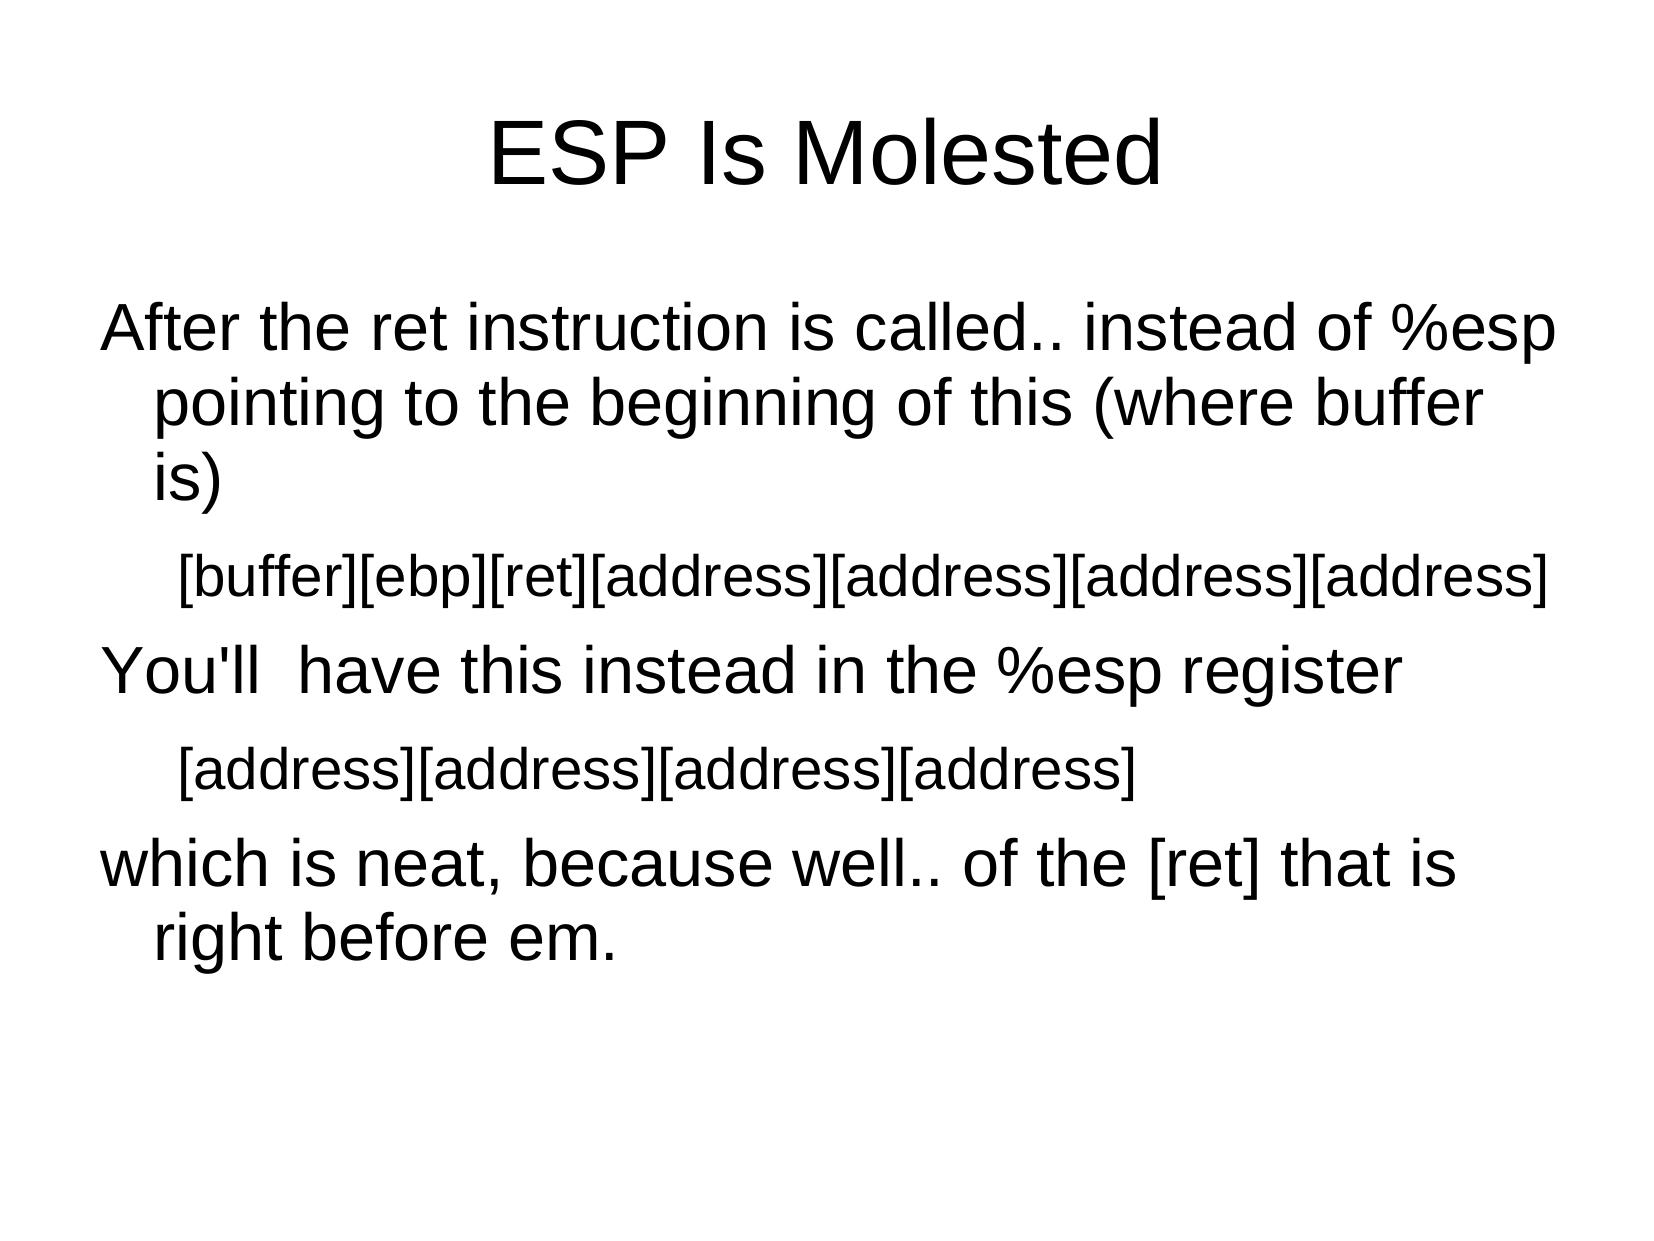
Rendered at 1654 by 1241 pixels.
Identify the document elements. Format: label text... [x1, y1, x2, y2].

title ESP Is Molested [82, 49, 1571, 257]
list After the ret instruction is called.. instead of %esp pointing to the beginning of this (where buffer is) [buffer][ebp][ret][address][address][address][address] You'll have this instead in the %esp register [address][address][address][address] which is neat, because well.. of the [ret] that is right before em. [82, 290, 1571, 1109]
